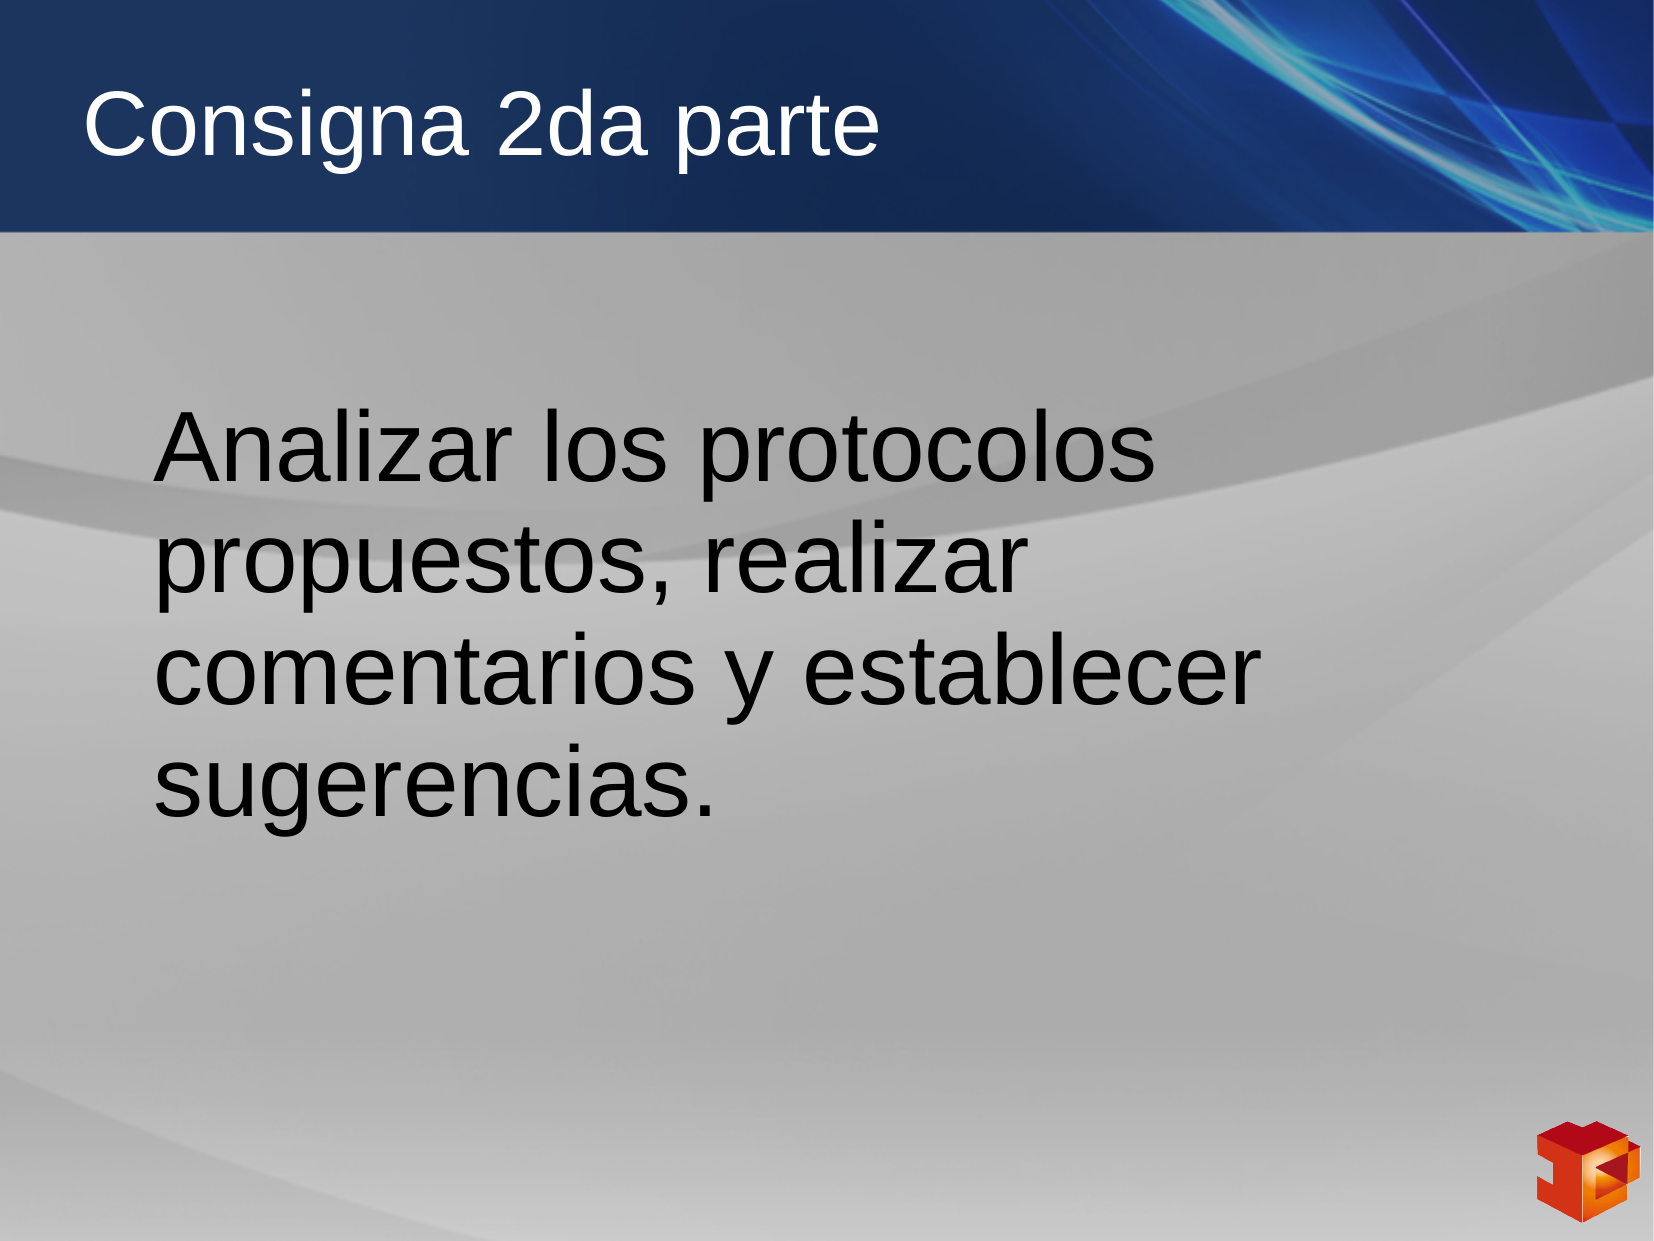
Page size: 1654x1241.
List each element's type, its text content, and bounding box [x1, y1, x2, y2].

list Analizar los protocolos propuestos, realizar comentarios y establecer sugerencias. [82, 390, 1571, 869]
title Consigna 2da parte [82, 27, 1571, 220]
picture [0, 0, 1654, 1241]
